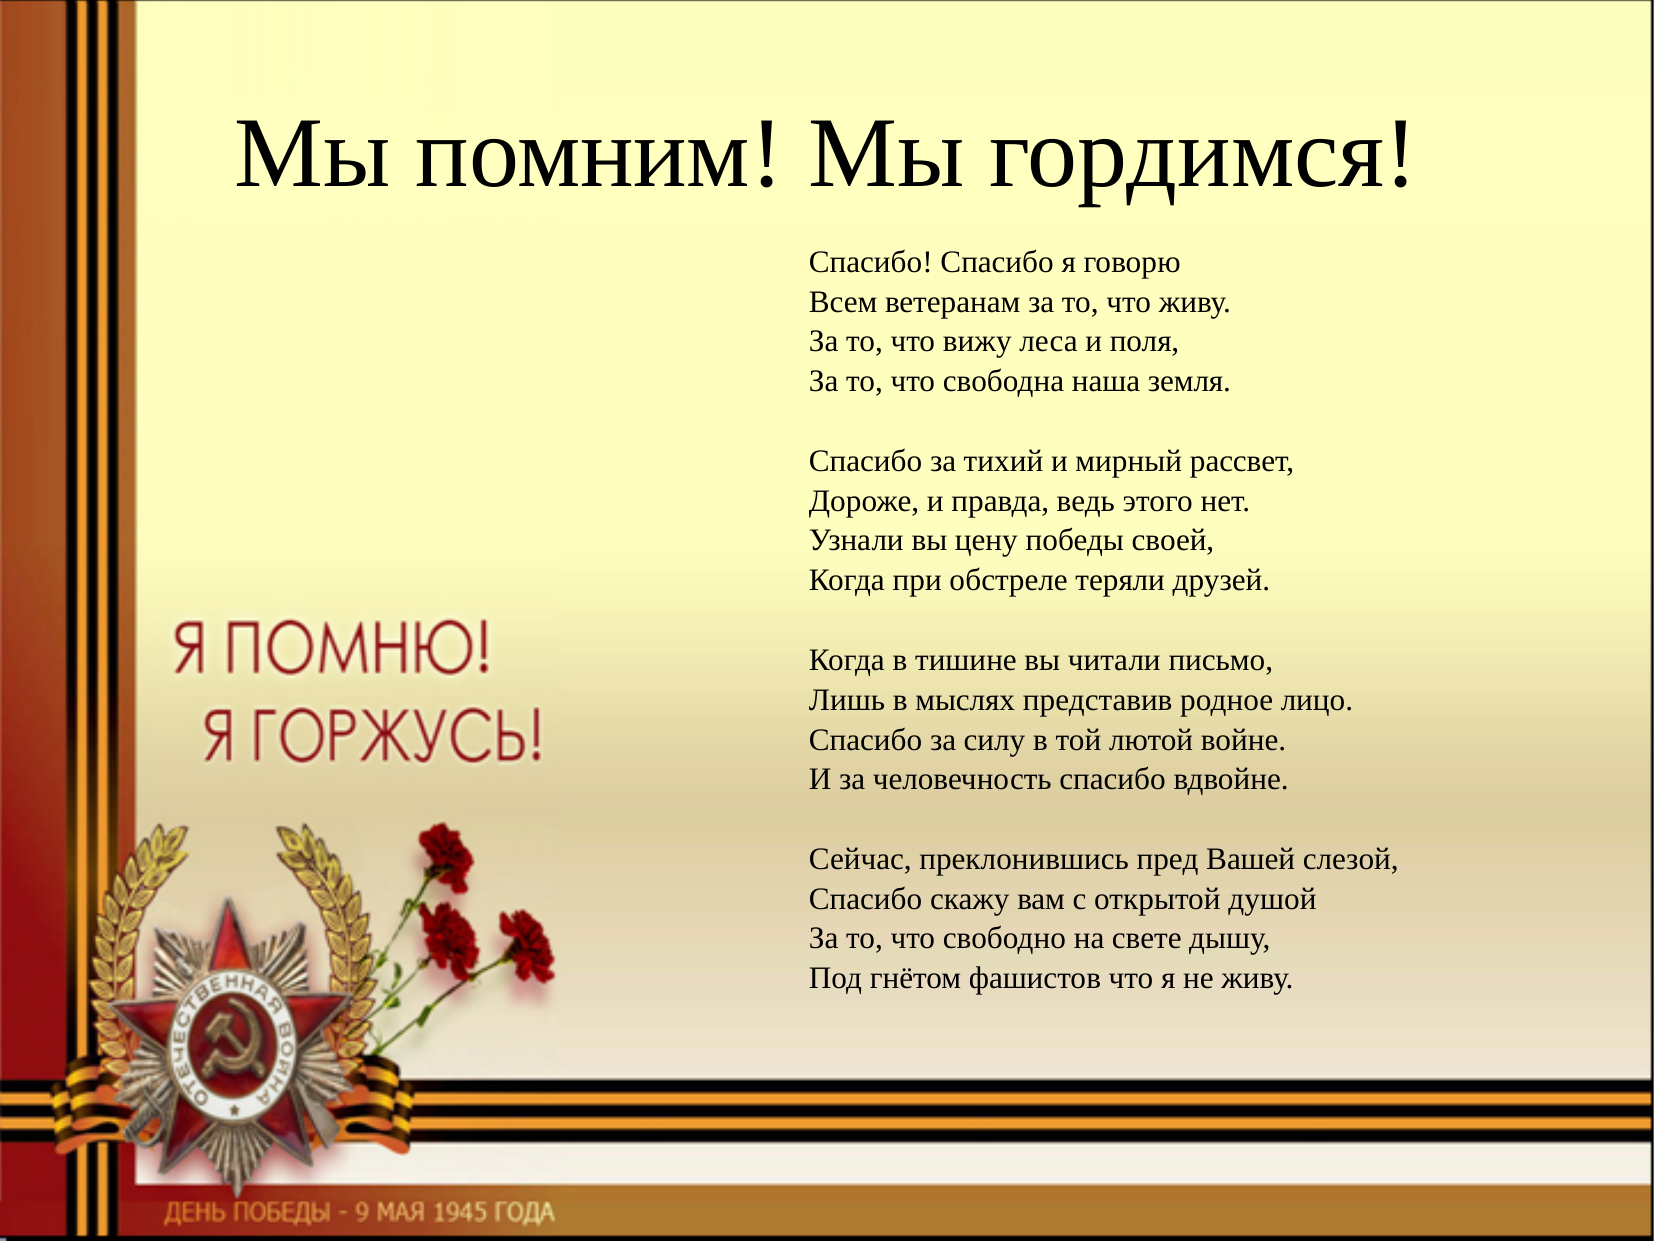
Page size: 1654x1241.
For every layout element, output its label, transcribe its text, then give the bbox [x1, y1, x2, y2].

picture [0, 0, 1654, 1241]
list Спасибо! Спасибо я говорю Всем ветеранам за то, что живу. За то, что вижу леса и поля, За то, что свободна наша земля. Спасибо за тихий и мирный рассвет, Дороже, и правда, ведь этого нет. Узнали вы цену победы своей, Когда при обстреле теряли друзей. Когда в тишине вы читали письмо, Лишь в мыслях представив родное лицо. Спасибо за силу в той лютой войне. И за человечность спасибо вдвойне. Сейчас, преклонившись пред Вашей слезой, Спасибо скажу вам с открытой душой За то, что свободно на свете дышу, Под гнётом фашистов что я не живу. [738, 244, 1465, 1095]
title Мы помним! Мы гордимся! [82, 49, 1571, 257]
